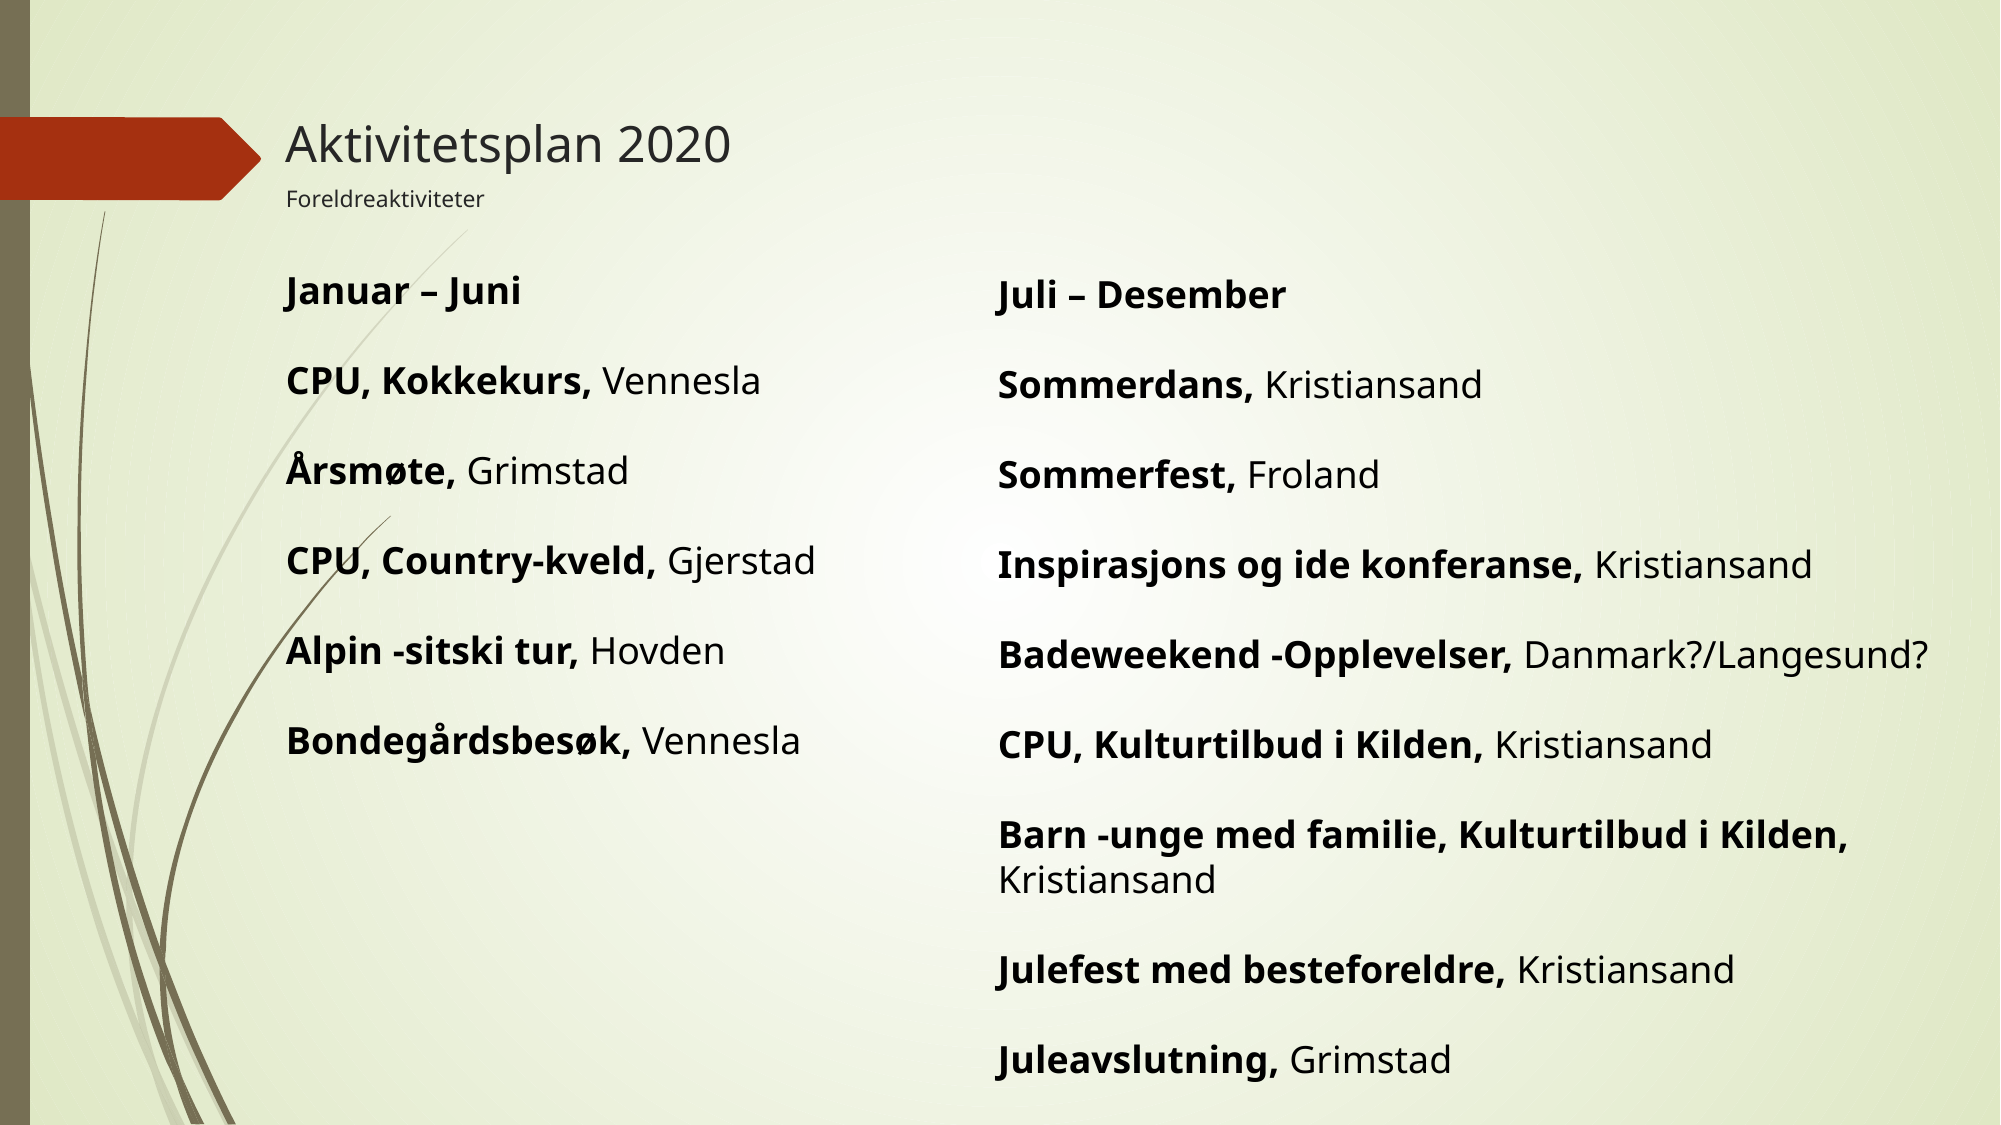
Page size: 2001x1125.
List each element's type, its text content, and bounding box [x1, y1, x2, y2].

text_box Juli – Desember Sommerdans, Kristiansand Sommerfest, Froland Inspirasjons og ide konferanse, Kristiansand Badeweekend -Opplevelser, Danmark?/Langesund? CPU, Kulturtilbud i Kilden, Kristiansand Barn -unge med familie, Kulturtilbud i Kilden, Kristiansand Julefest med besteforeldre, Kristiansand Juleavslutning, Grimstad [983, 264, 1983, 1089]
text_box Aktivitetsplan 2020 [270, 105, 1733, 255]
text_box Januar – Juni CPU, Kokkekurs, Vennesla Årsmøte, Grimstad CPU, Country-kveld, Gjerstad Alpin -sitski tur, Hovden Bondegårdsbesøk, Vennesla [271, 260, 1271, 770]
